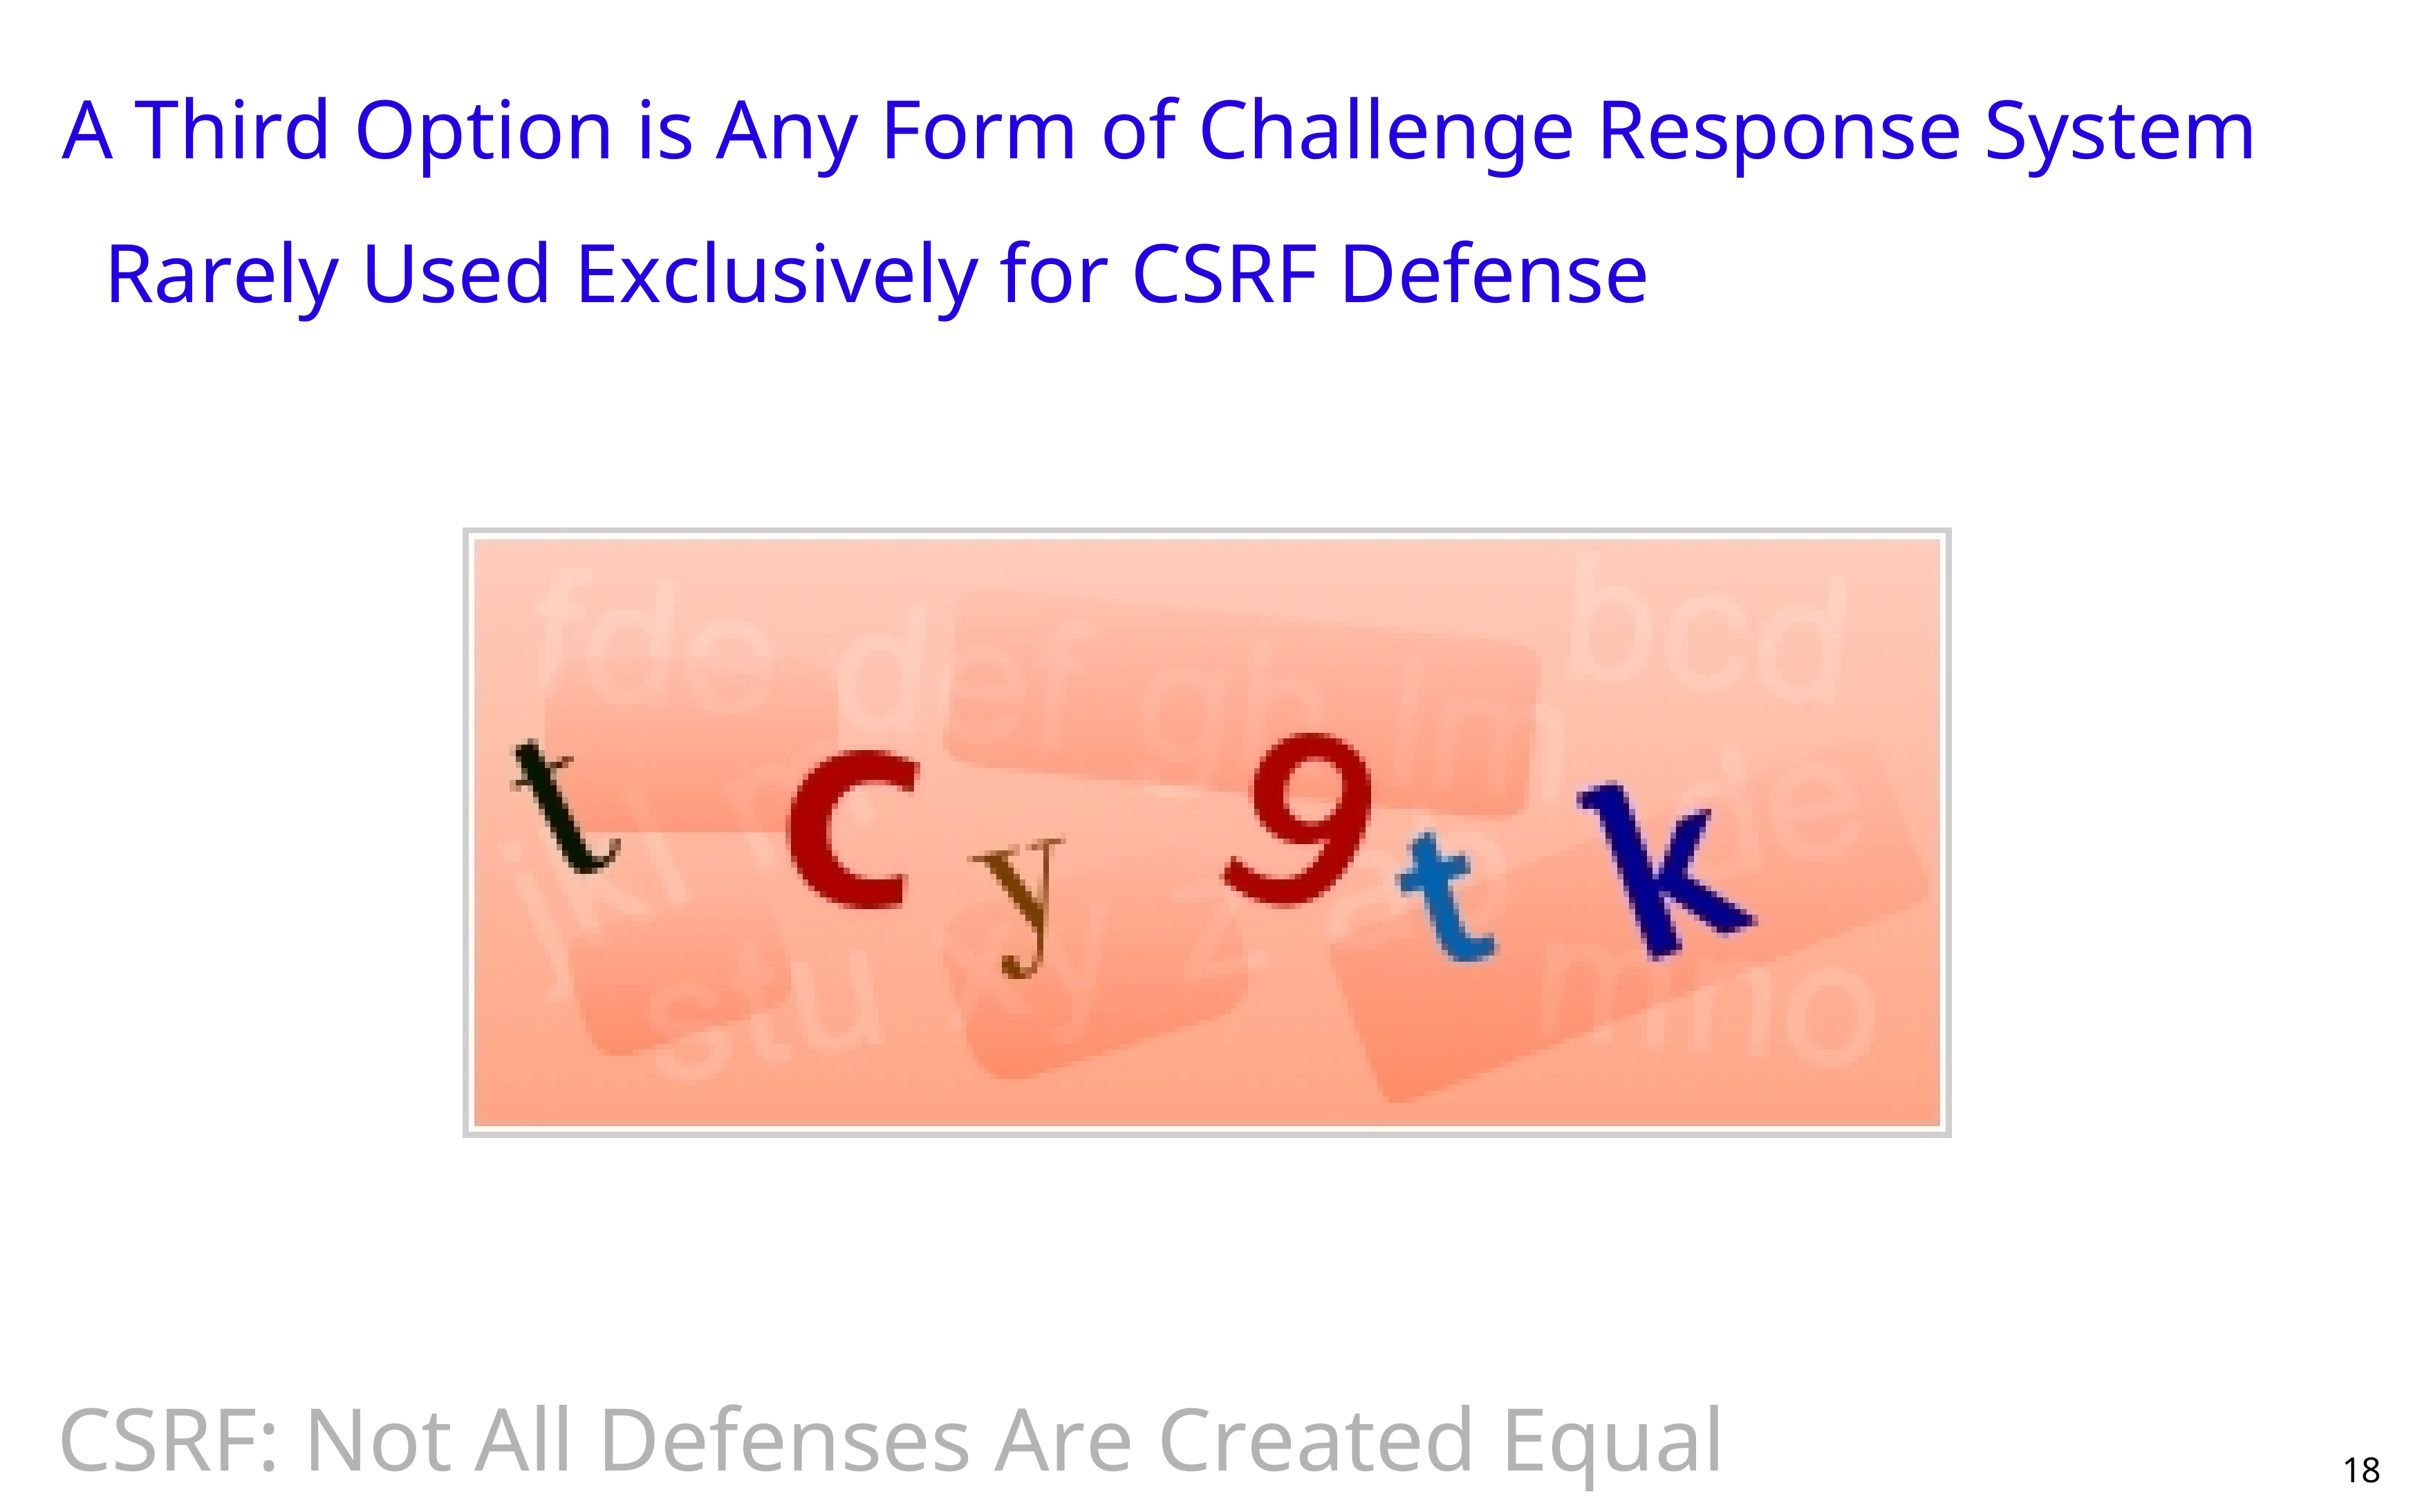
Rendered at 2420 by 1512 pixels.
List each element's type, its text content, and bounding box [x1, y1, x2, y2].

picture [404, 487, 1975, 1162]
text_box <number> [2334, 1443, 2390, 1497]
text_box A Third Option is Any Form of Challenge Response System Rarely Used Exclusively for CSRF Defense [52, 73, 2293, 324]
